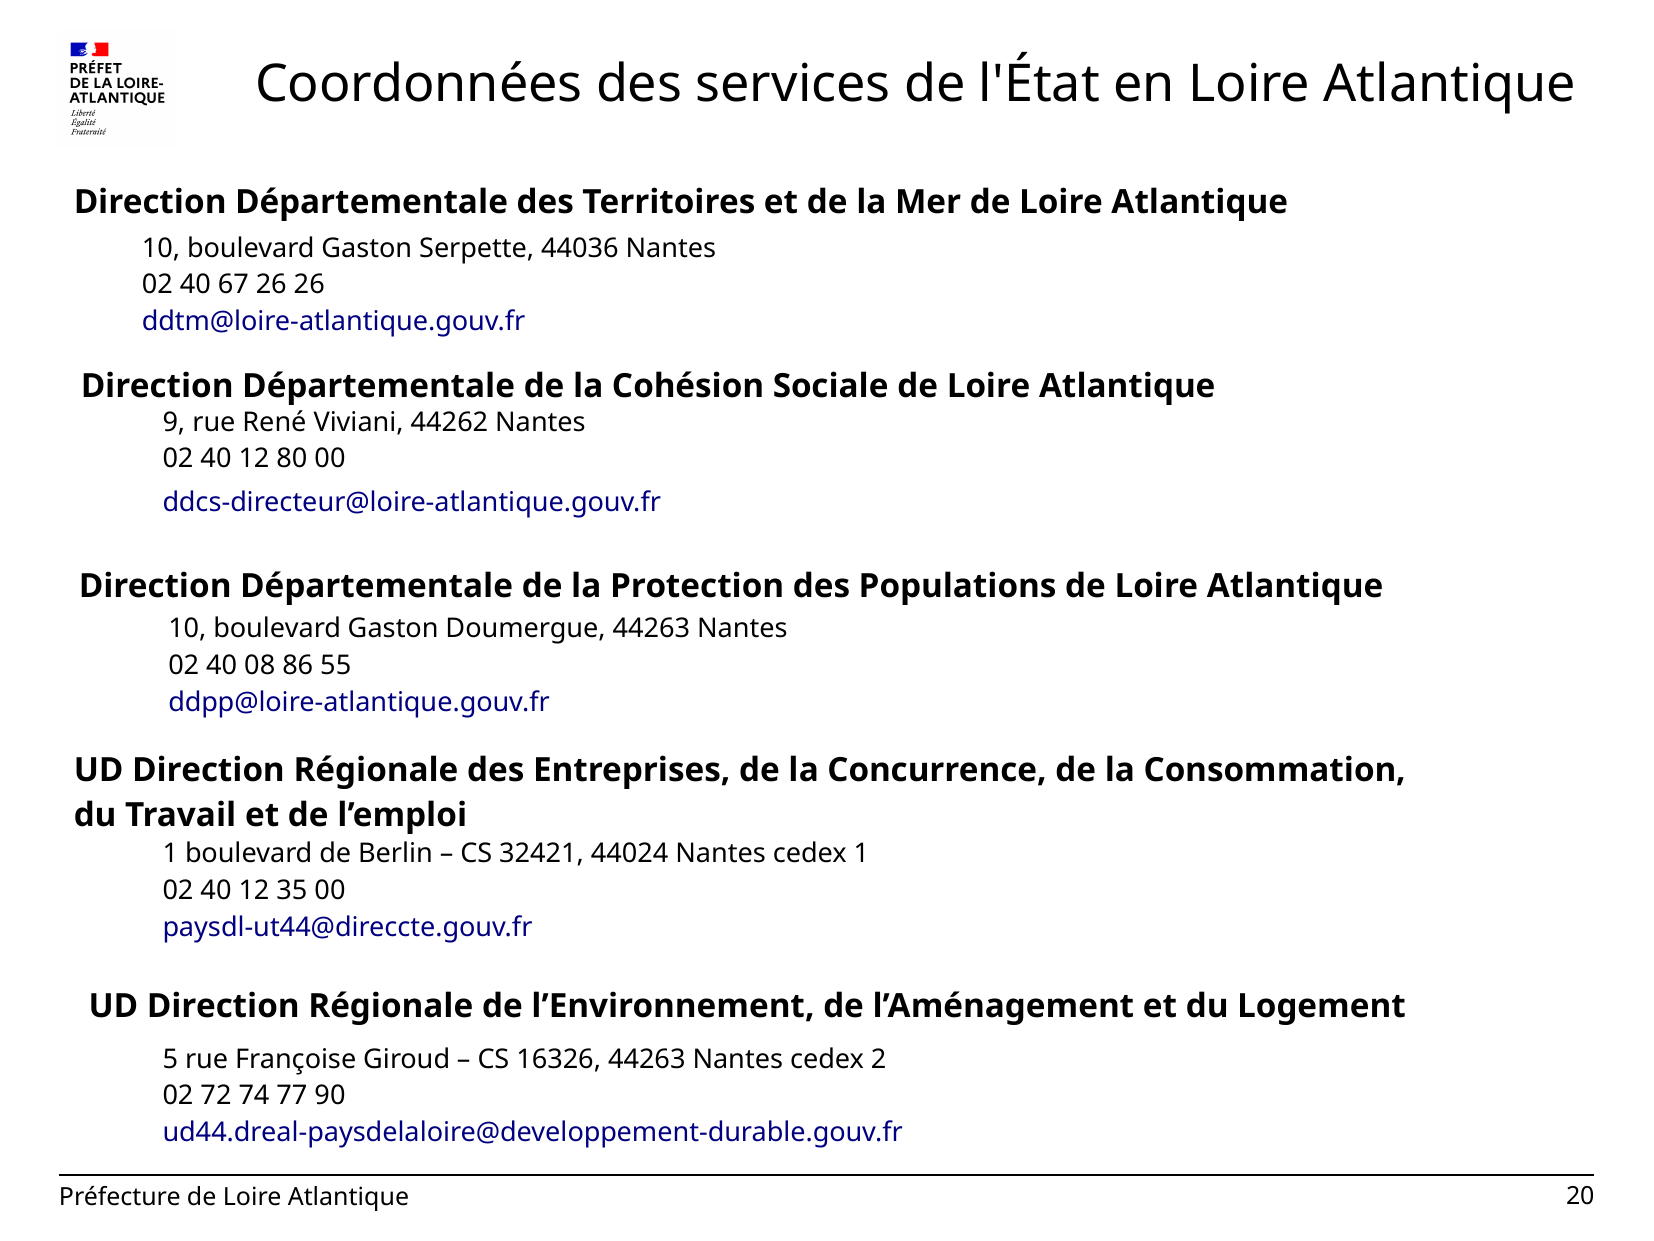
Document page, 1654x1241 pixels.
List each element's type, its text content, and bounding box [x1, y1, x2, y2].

text_box 20 [1535, 1179, 1595, 1211]
text_box 9, rue René Viviani, 44262 Nantes 02 40 12 80 00 ddcs-directeur@loire-atlantique.gouv.fr [147, 395, 910, 532]
text_box 10, boulevard Gaston Doumergue, 44263 Nantes 02 40 08 86 55 ddpp@loire-atlantique.gouv.fr [153, 601, 1152, 738]
text_box 5 rue Françoise Giroud – CS 16326, 44263 Nantes cedex 2 02 72 74 77 90 ud44.dreal-paysdelaloire@developpement-durable.gouv.fr [147, 1031, 1359, 1241]
picture [57, 29, 178, 148]
text_box Direction Départementale de la Protection des Populations de Loire Atlantique [64, 554, 1536, 621]
text_box 10, boulevard Gaston Serpette, 44036 Nantes 02 40 67 26 26 ddtm@loire-atlantique.gouv.fr [127, 221, 1037, 354]
text_box UD Direction Régionale des Entreprises, de la Concurrence, de la Consommation, du Travail et de l’emploi [59, 738, 1654, 835]
title Coordonnées des services de l'État en Loire Atlantique [178, 45, 1577, 117]
text_box Direction Départementale de la Cohésion Sociale de Loire Atlantique [66, 354, 1359, 420]
text_box Préfecture de Loire Atlantique [59, 1180, 147, 1211]
text_box Direction Départementale des Territoires et de la Mer de Loire Atlantique [59, 170, 1430, 237]
text_box UD Direction Régionale de l’Environnement, de l’Aménagement et du Logement [73, 974, 1388, 1034]
text_box 1 boulevard de Berlin – CS 32421, 44024 Nantes cedex 1 02 40 12 35 00 paysdl-ut44@direccte.gouv.fr [147, 826, 1146, 1006]
